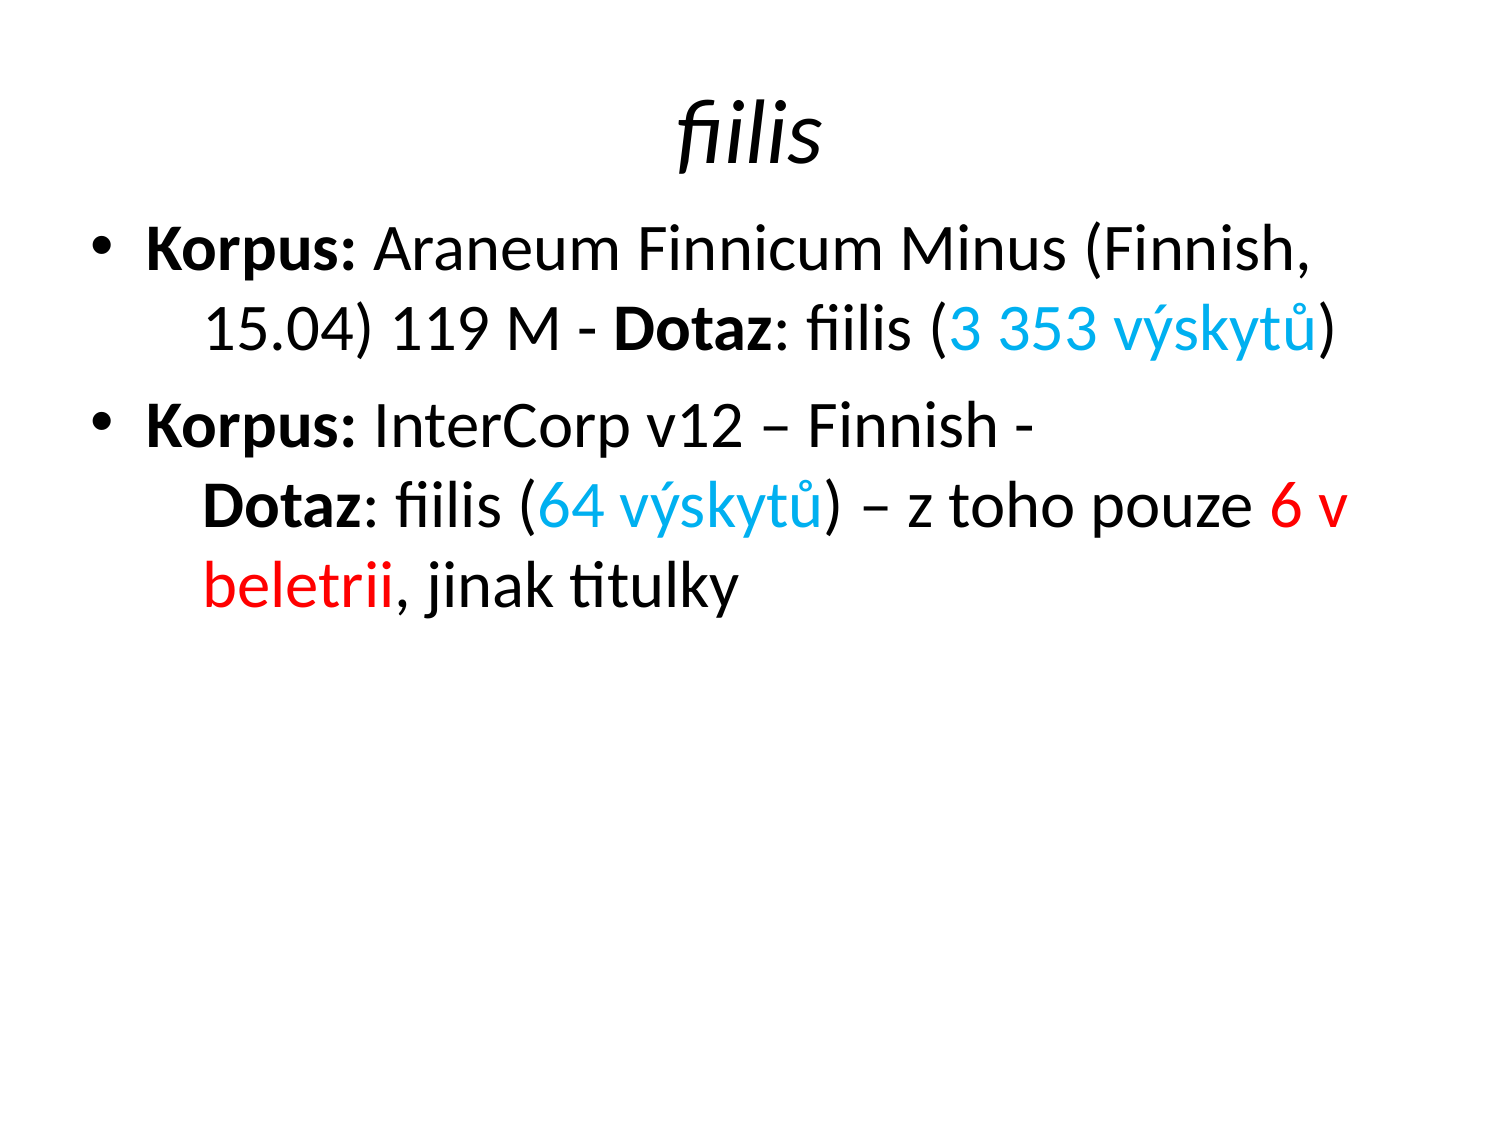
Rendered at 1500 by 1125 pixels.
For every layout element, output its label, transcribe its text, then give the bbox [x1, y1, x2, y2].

list Korpus: Araneum Finnicum Minus (Finnish, 15.04) 119 M - Dotaz: fiilis (3 353 výskytů) Korpus: InterCorp v12 – Finnish - Dotaz: fiilis (64 výskytů) – z toho pouze 6 v beletrii, jinak titulky [75, 196, 1424, 1071]
title fiilis [75, 45, 1426, 209]
